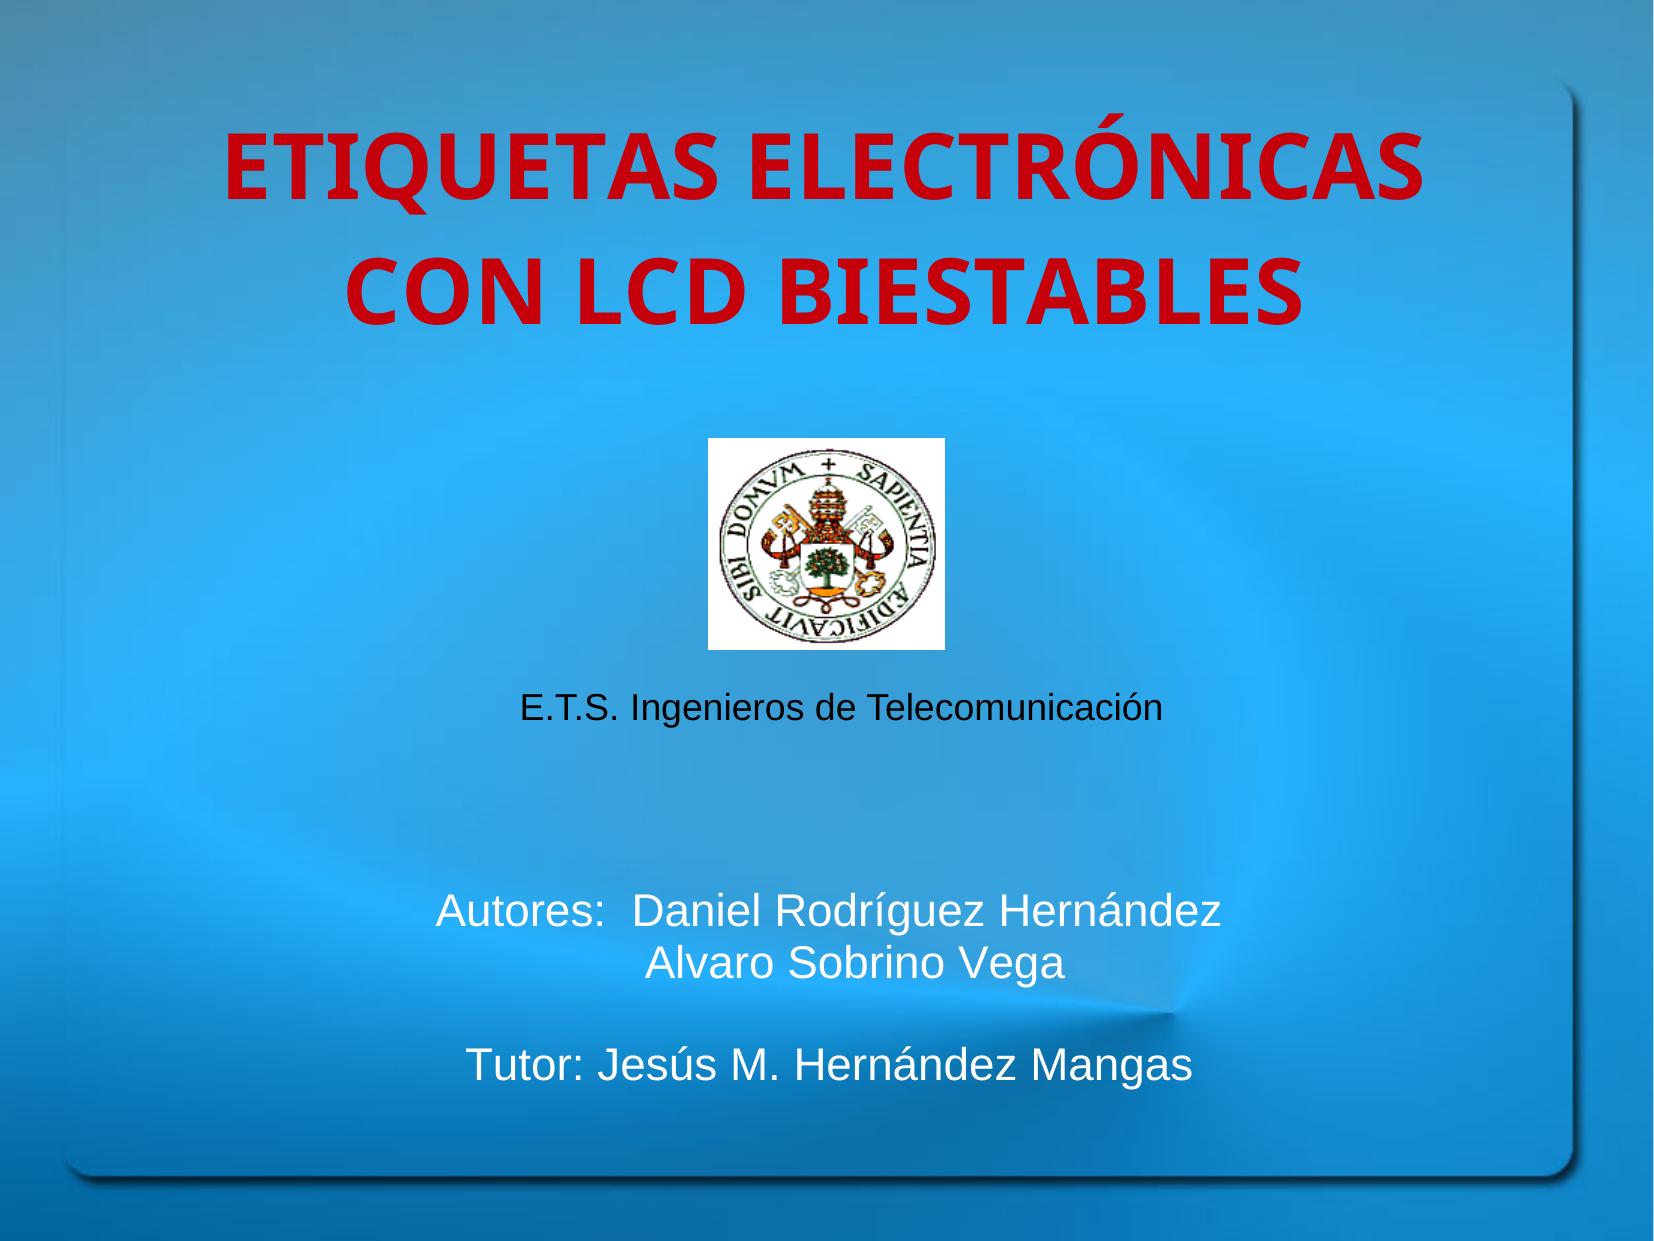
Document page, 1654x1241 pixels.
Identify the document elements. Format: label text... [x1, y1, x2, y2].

title ETIQUETAS ELECTRÓNICAS CON LCD BIESTABLES [118, 98, 1531, 355]
picture [0, 0, 1654, 1241]
text_box E.T.S. Ingenieros de Telecomunicación [501, 679, 1182, 737]
subtitle Autores: Daniel Rodríguez Hernández Alvaro Sobrino Vega Tutor: Jesús M. Hernández Mangas [123, 794, 1536, 1182]
